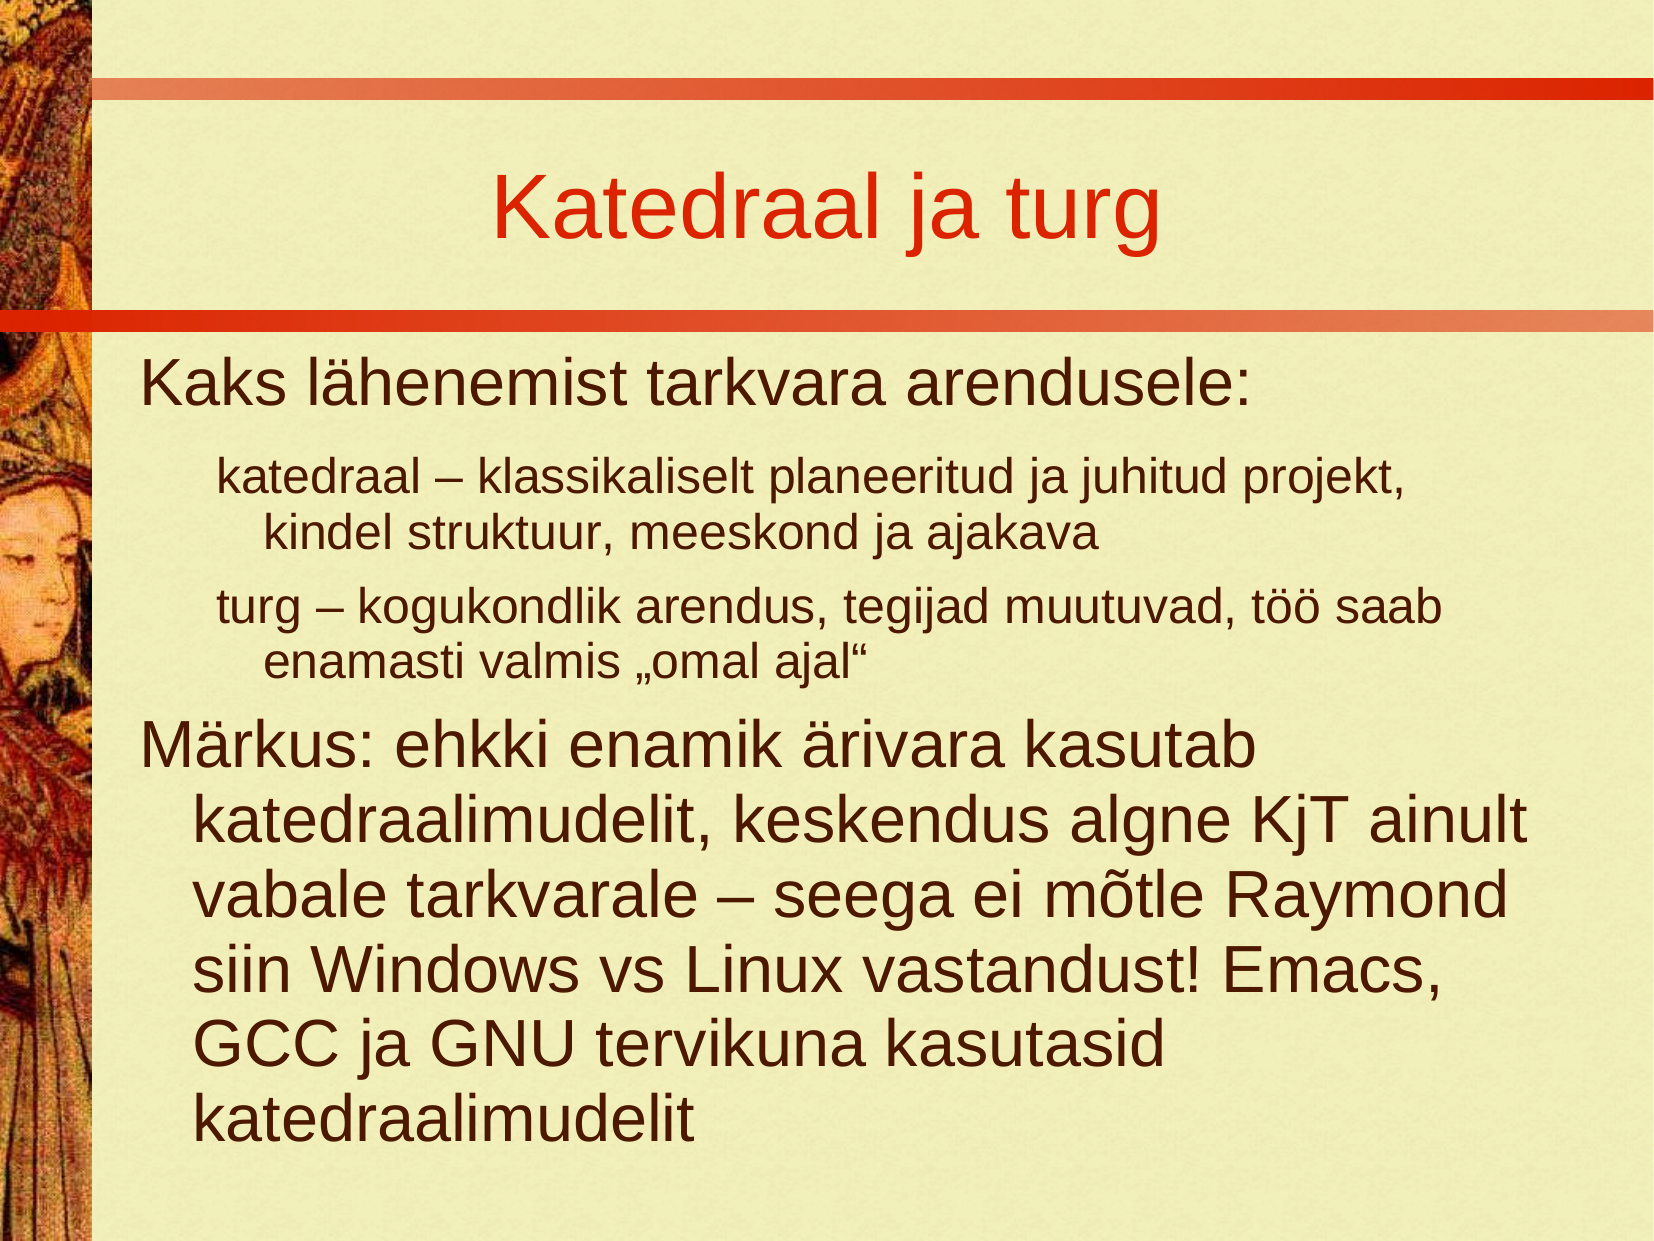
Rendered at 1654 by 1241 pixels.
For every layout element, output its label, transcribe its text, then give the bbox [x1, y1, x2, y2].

picture [0, 332, 1654, 1241]
title Katedraal ja turg [121, 110, 1534, 303]
picture [0, 0, 1654, 310]
list Kaks lähenemist tarkvara arendusele: katedraal – klassikaliselt planeeritud ja juhitud projekt, kindel struktuur, meeskond ja ajakava turg – kogukondlik arendus, tegijad muutuvad, töö saab enamasti valmis „omal ajal“ Märkus: ehkki enamik ärivara kasutab katedraalimudelit, keskendus algne KjT ainult vabale tarkvarale – seega ei mõtle Raymond siin Windows vs Linux vastandust! Emacs, GCC ja GNU tervikuna kasutasid katedraalimudelit [121, 344, 1534, 1156]
